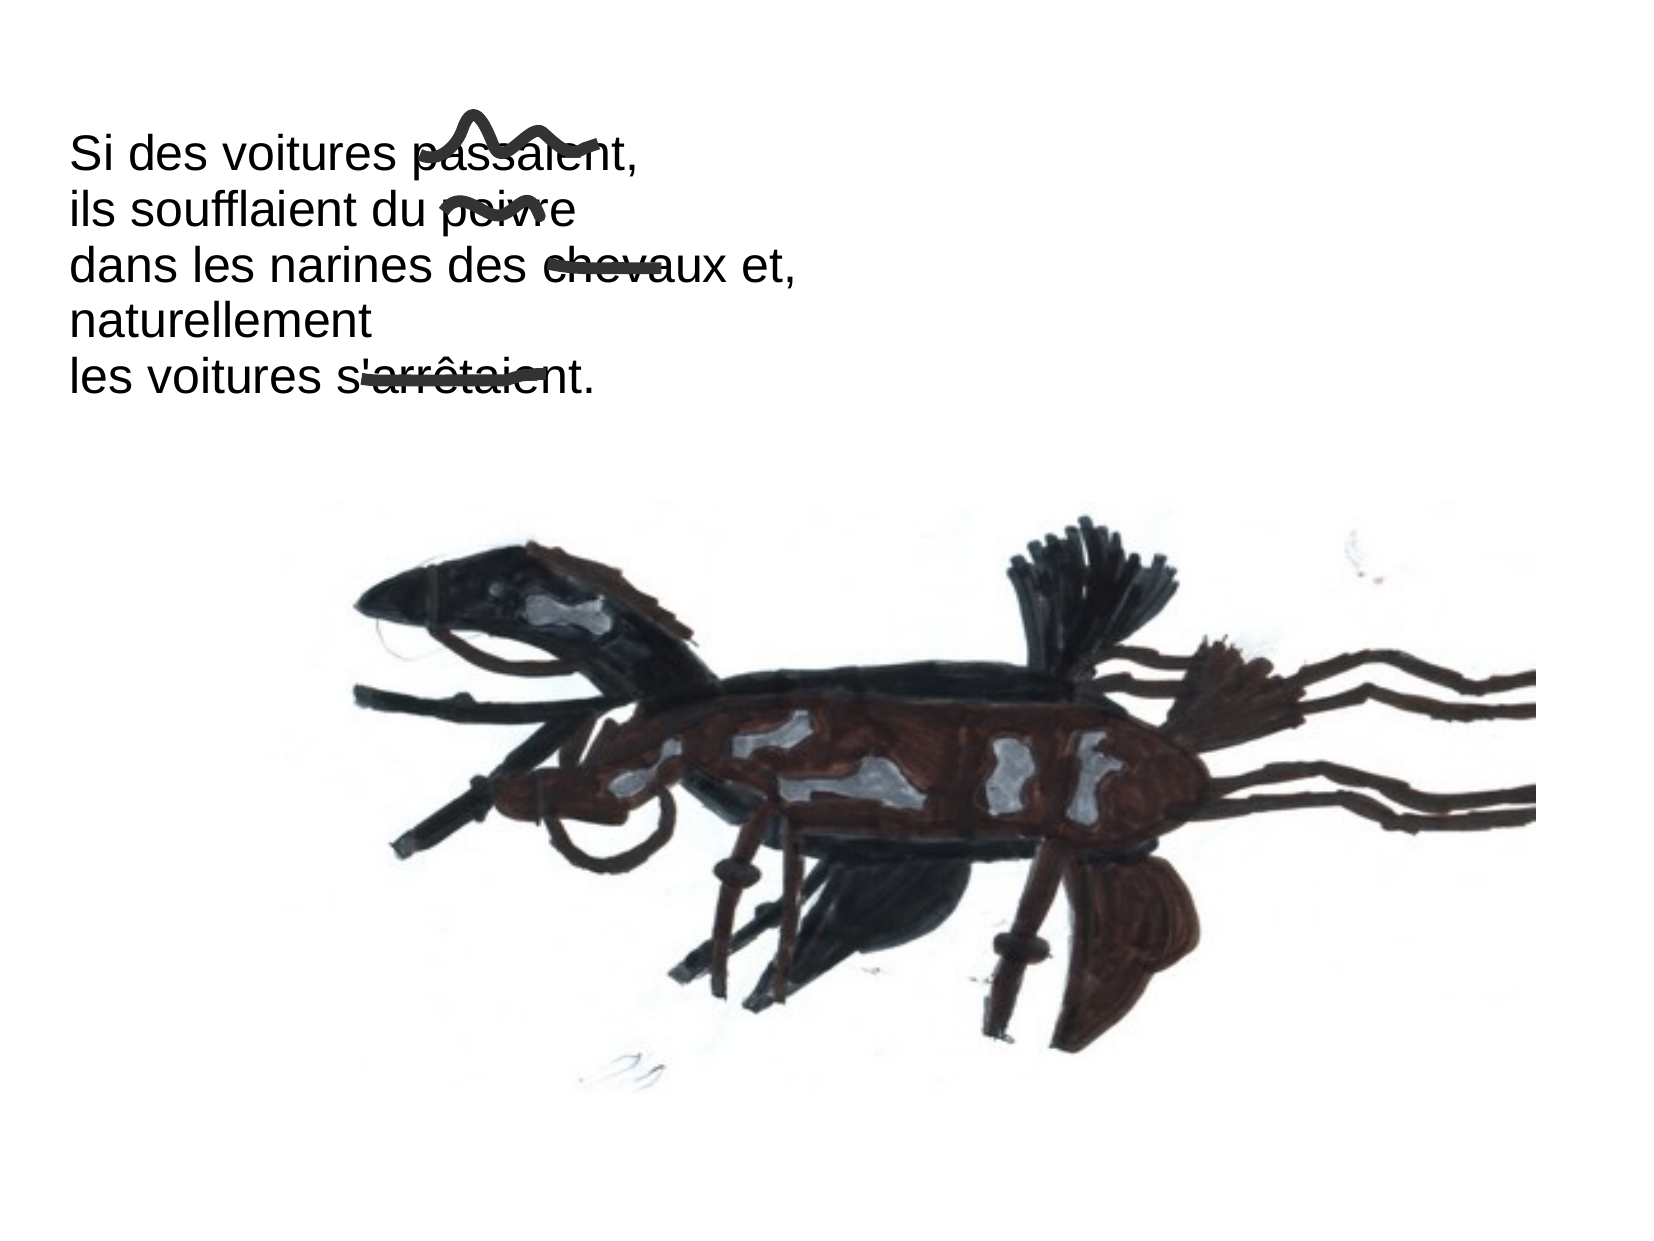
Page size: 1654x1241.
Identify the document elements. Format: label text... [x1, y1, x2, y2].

picture [265, 501, 1536, 1093]
text_box Si des voitures passaient, ils soufflaient du poivre dans les narines des chevaux et, naturellement les voitures s'arrêtaient. [55, 118, 813, 412]
